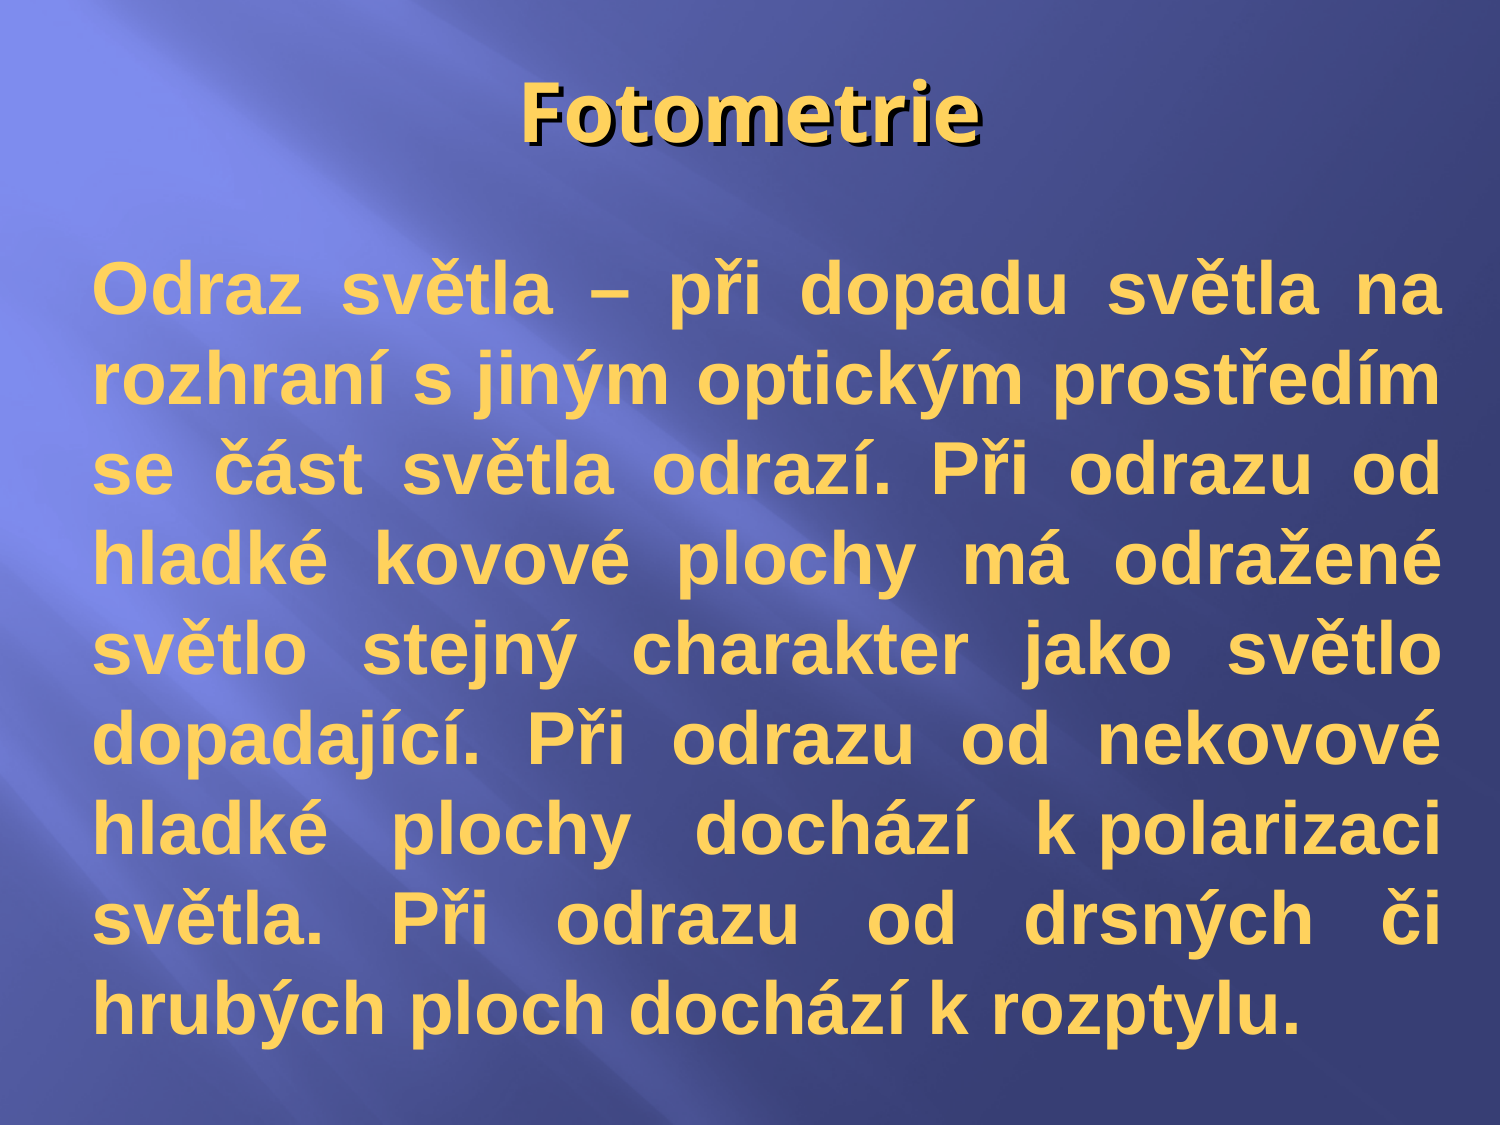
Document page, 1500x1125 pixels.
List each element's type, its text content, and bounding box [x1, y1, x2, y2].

title Fotometrie [75, 45, 1426, 173]
text_box Odraz světla – při dopadu světla na rozhraní s jiným optickým prostředím se část světla odrazí. Při odrazu od hladké kovové plochy má odražené světlo stejný charakter jako světlo dopadající. Při odrazu od nekovové hladké plochy dochází k polarizaci světla. Při odrazu od drsných či hrubých ploch dochází k rozptylu. [76, 231, 1459, 1047]
